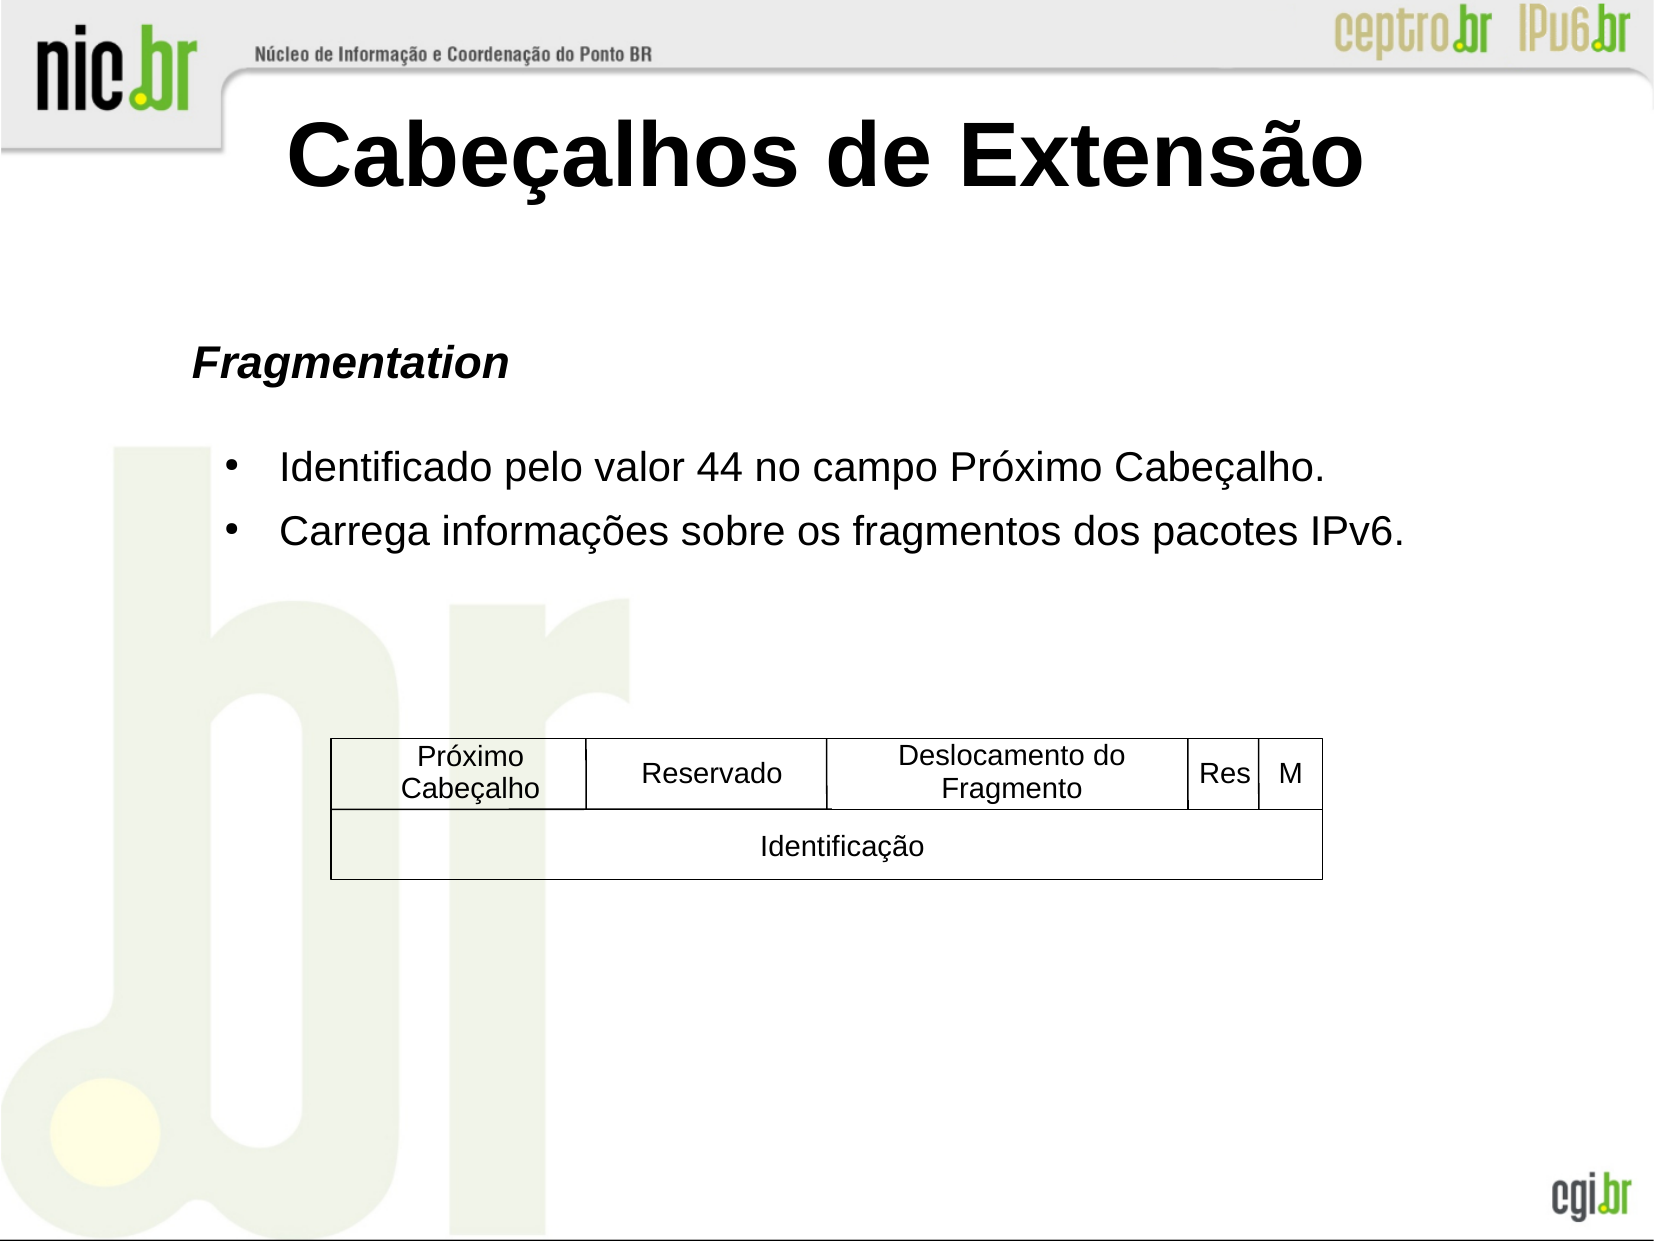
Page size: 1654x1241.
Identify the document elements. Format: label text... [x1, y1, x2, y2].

text_box Próximo Cabeçalho [367, 732, 575, 822]
text_box Res [1181, 750, 1258, 798]
text_box M [1258, 750, 1323, 798]
text_box Reservado [615, 750, 809, 810]
text_box Deslocamento do Fragmento [879, 732, 1145, 813]
text_box Identificação [745, 822, 963, 871]
picture [0, 0, 1654, 1241]
text_box Fragmentation Identificado pelo valor 44 no campo Próximo Cabeçalho. Carrega informações sobre os fragmentos dos pacotes IPv6. [177, 330, 1477, 384]
text_box Cabeçalhos de Extensão [88, 97, 1565, 215]
